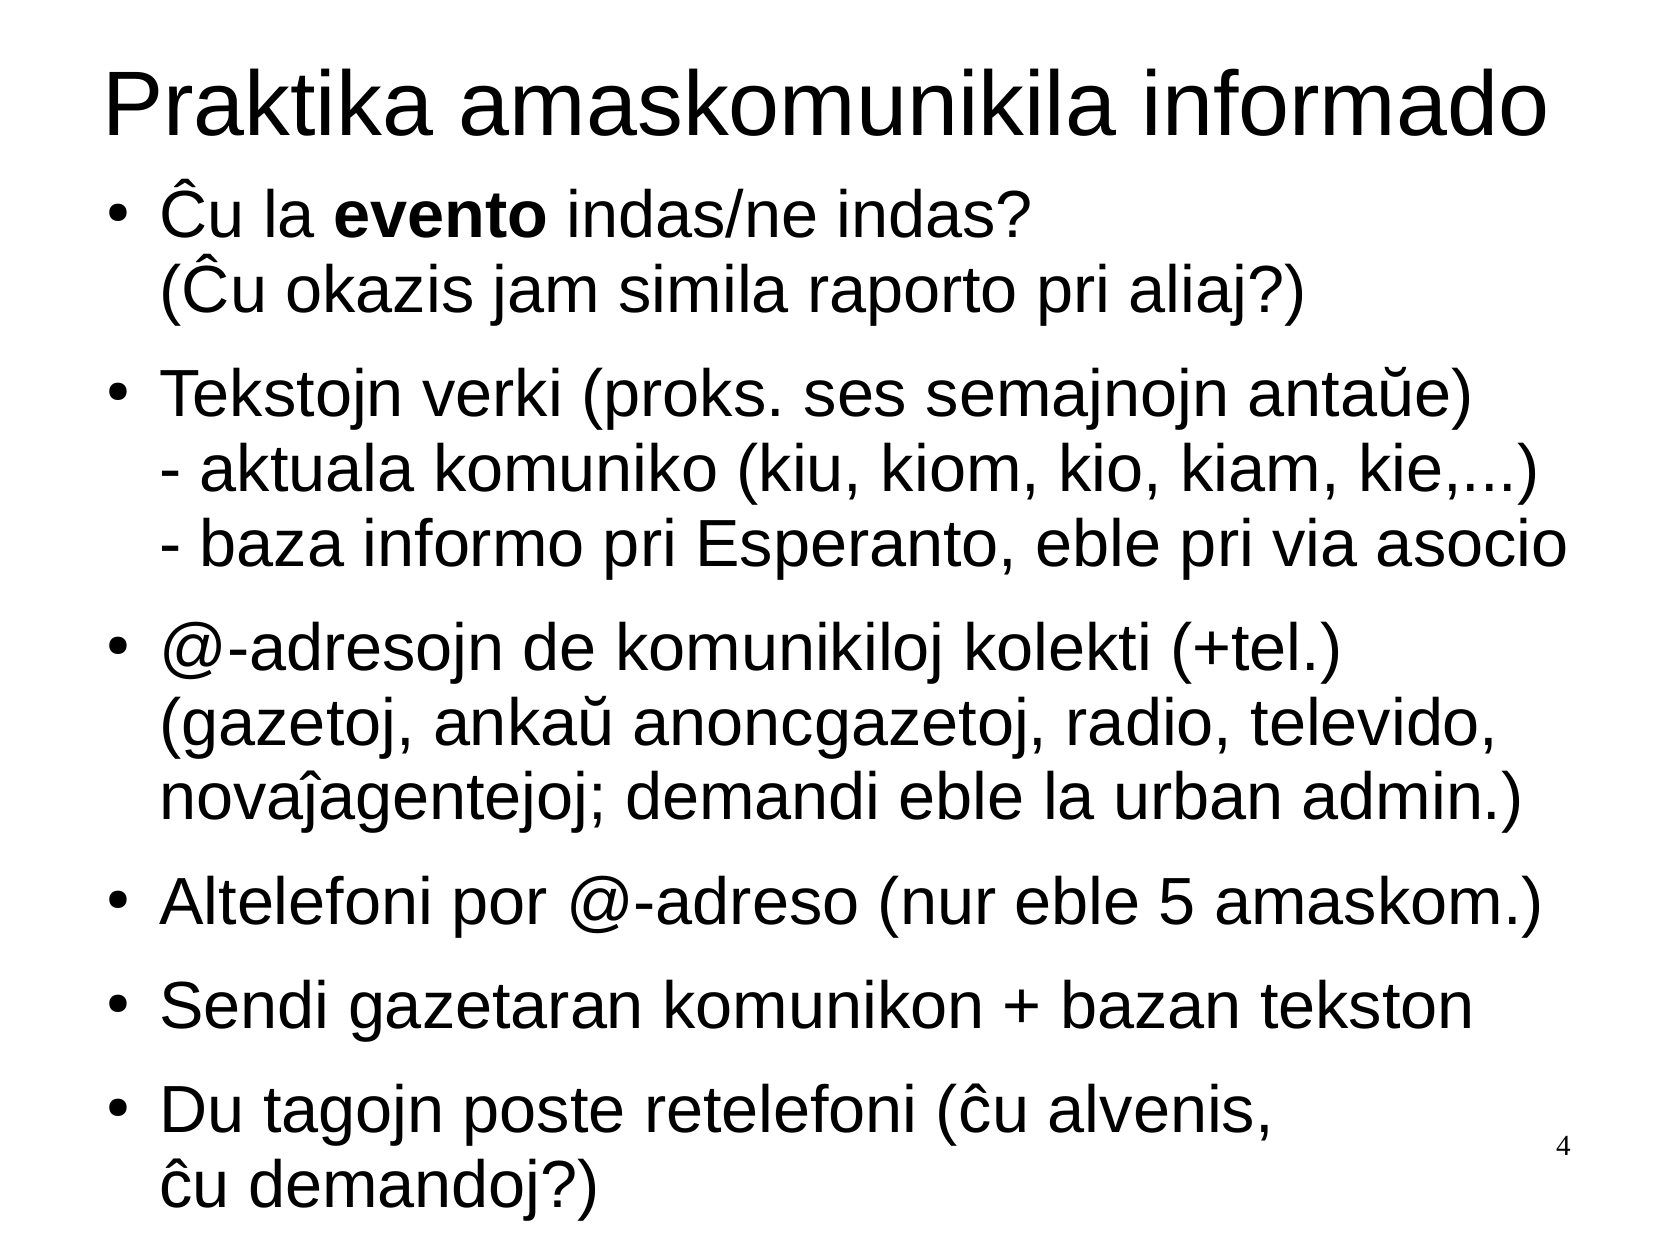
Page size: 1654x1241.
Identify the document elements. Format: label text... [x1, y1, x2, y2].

title Praktika amaskomunikila informado [82, 29, 1571, 178]
list Ĉu la evento indas/ne indas? (Ĉu okazis jam simila raporto pri aliaj?) Tekstojn verki (proks. ses semajnojn antaŭe) - aktuala komuniko (kiu, kiom, kio, kiam, kie,...) - baza informo pri Esperanto, eble pri via asocio @-adresojn de komunikiloj kolekti (+tel.) (gazetoj, ankaŭ anoncgazetoj, radio, televido, novaĵagentejoj; demandi eble la urban admin.) Altelefoni por @-adreso (nur eble 5 amaskom.) Sendi gazetaran komunikon + bazan tekston Du tagojn poste retelefoni (ĉu alvenis, ĉu demandoj?) [88, 177, 1577, 1241]
